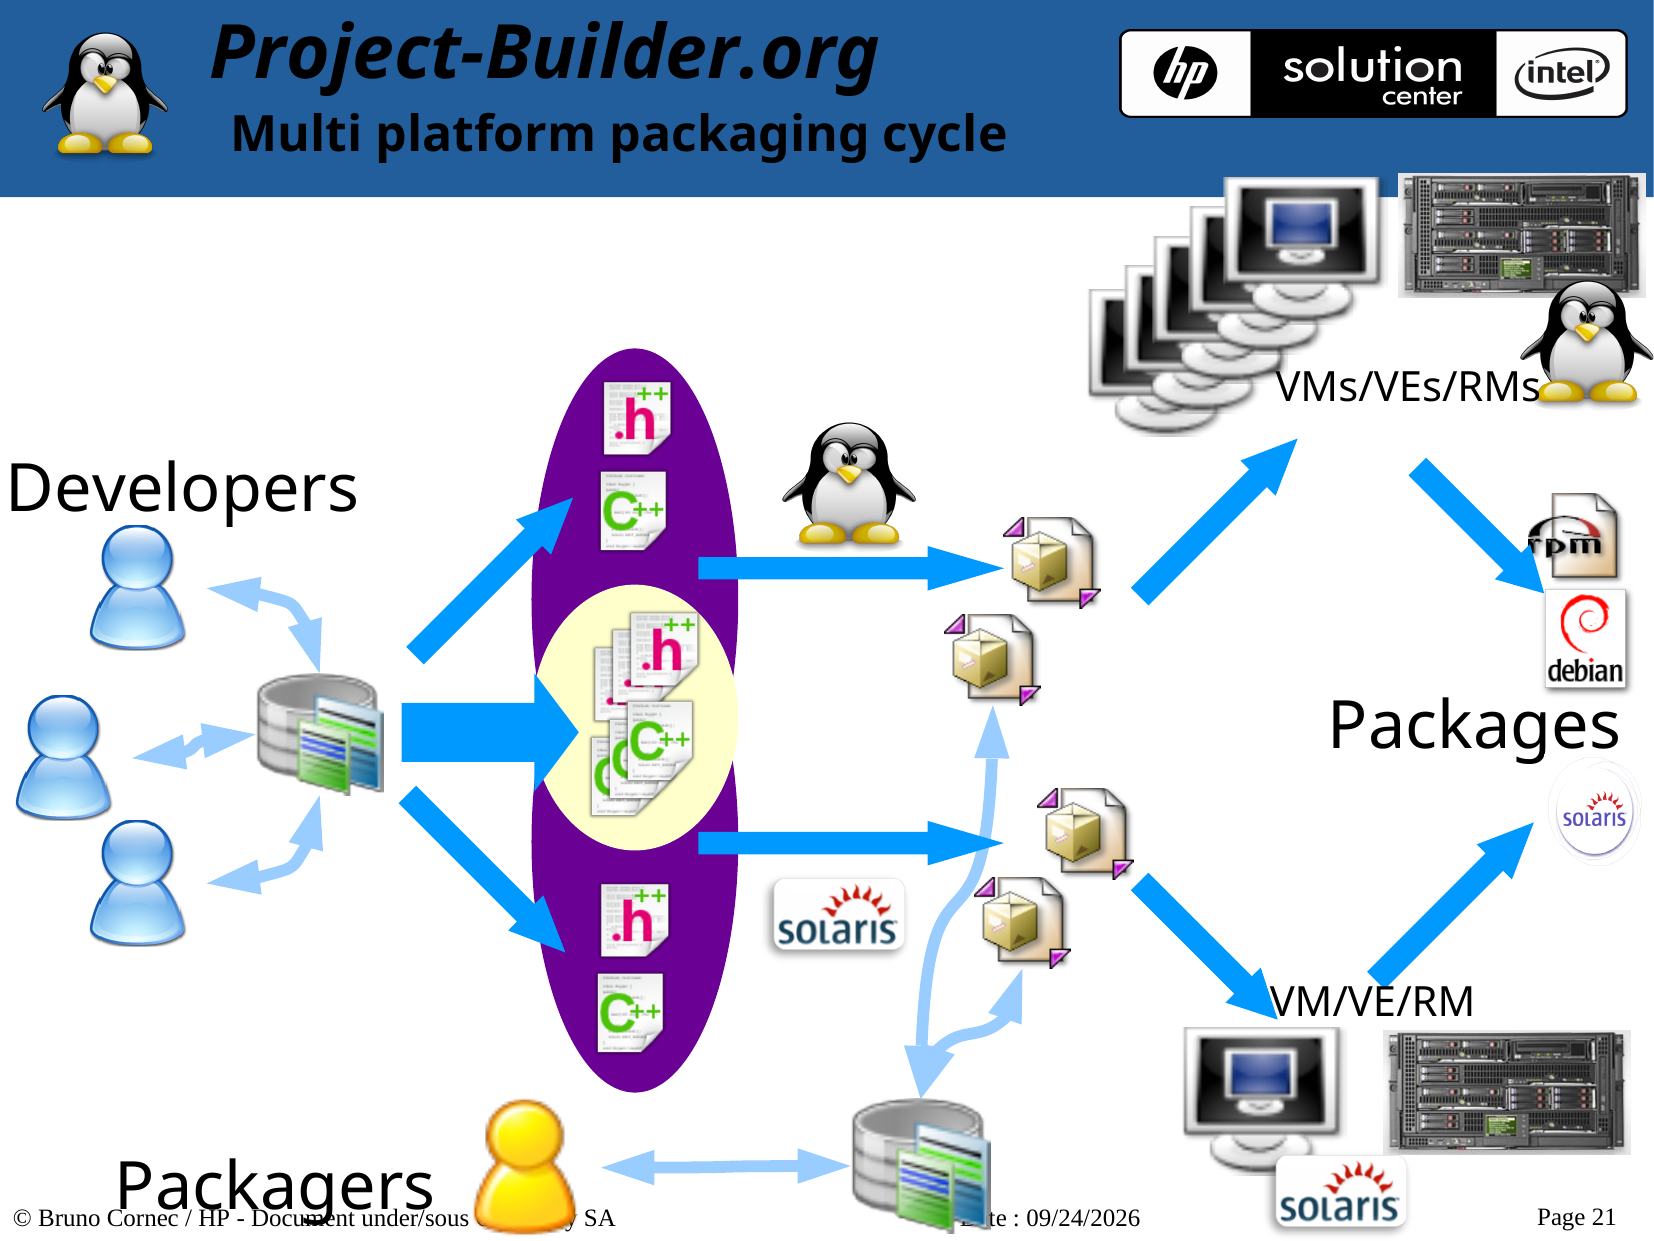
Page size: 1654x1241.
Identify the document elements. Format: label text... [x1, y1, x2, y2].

picture [974, 788, 1134, 969]
title Multi platform packaging cycle [230, 53, 1312, 215]
picture [453, 1097, 602, 1239]
picture [590, 466, 677, 556]
text_box [1130, 872, 1269, 1017]
text_box VMs/VEs/RMs [1275, 357, 1603, 443]
text_box [1367, 822, 1534, 971]
text_box Developers [5, 439, 366, 526]
picture [587, 968, 674, 1058]
text_box [1130, 443, 1296, 606]
picture [74, 526, 207, 651]
picture [255, 673, 384, 796]
picture [944, 614, 1041, 706]
picture [1523, 493, 1650, 703]
text_box Packagers [114, 1138, 439, 1238]
picture [1086, 177, 1388, 438]
picture [1398, 173, 1654, 415]
picture [755, 868, 916, 969]
text_box Packages [1327, 676, 1654, 783]
picture [850, 1098, 991, 1234]
text_box [1408, 457, 1545, 594]
picture [590, 879, 680, 962]
picture [593, 377, 682, 460]
picture [1003, 517, 1101, 609]
picture [1119, 29, 1628, 118]
picture [1544, 754, 1644, 868]
picture [0, 695, 207, 947]
picture [42, 29, 168, 167]
text_box [398, 348, 1004, 1093]
text_box VM/VE/RM [1269, 971, 1597, 1058]
picture [782, 419, 916, 557]
picture [581, 608, 709, 821]
picture [1181, 1027, 1631, 1241]
